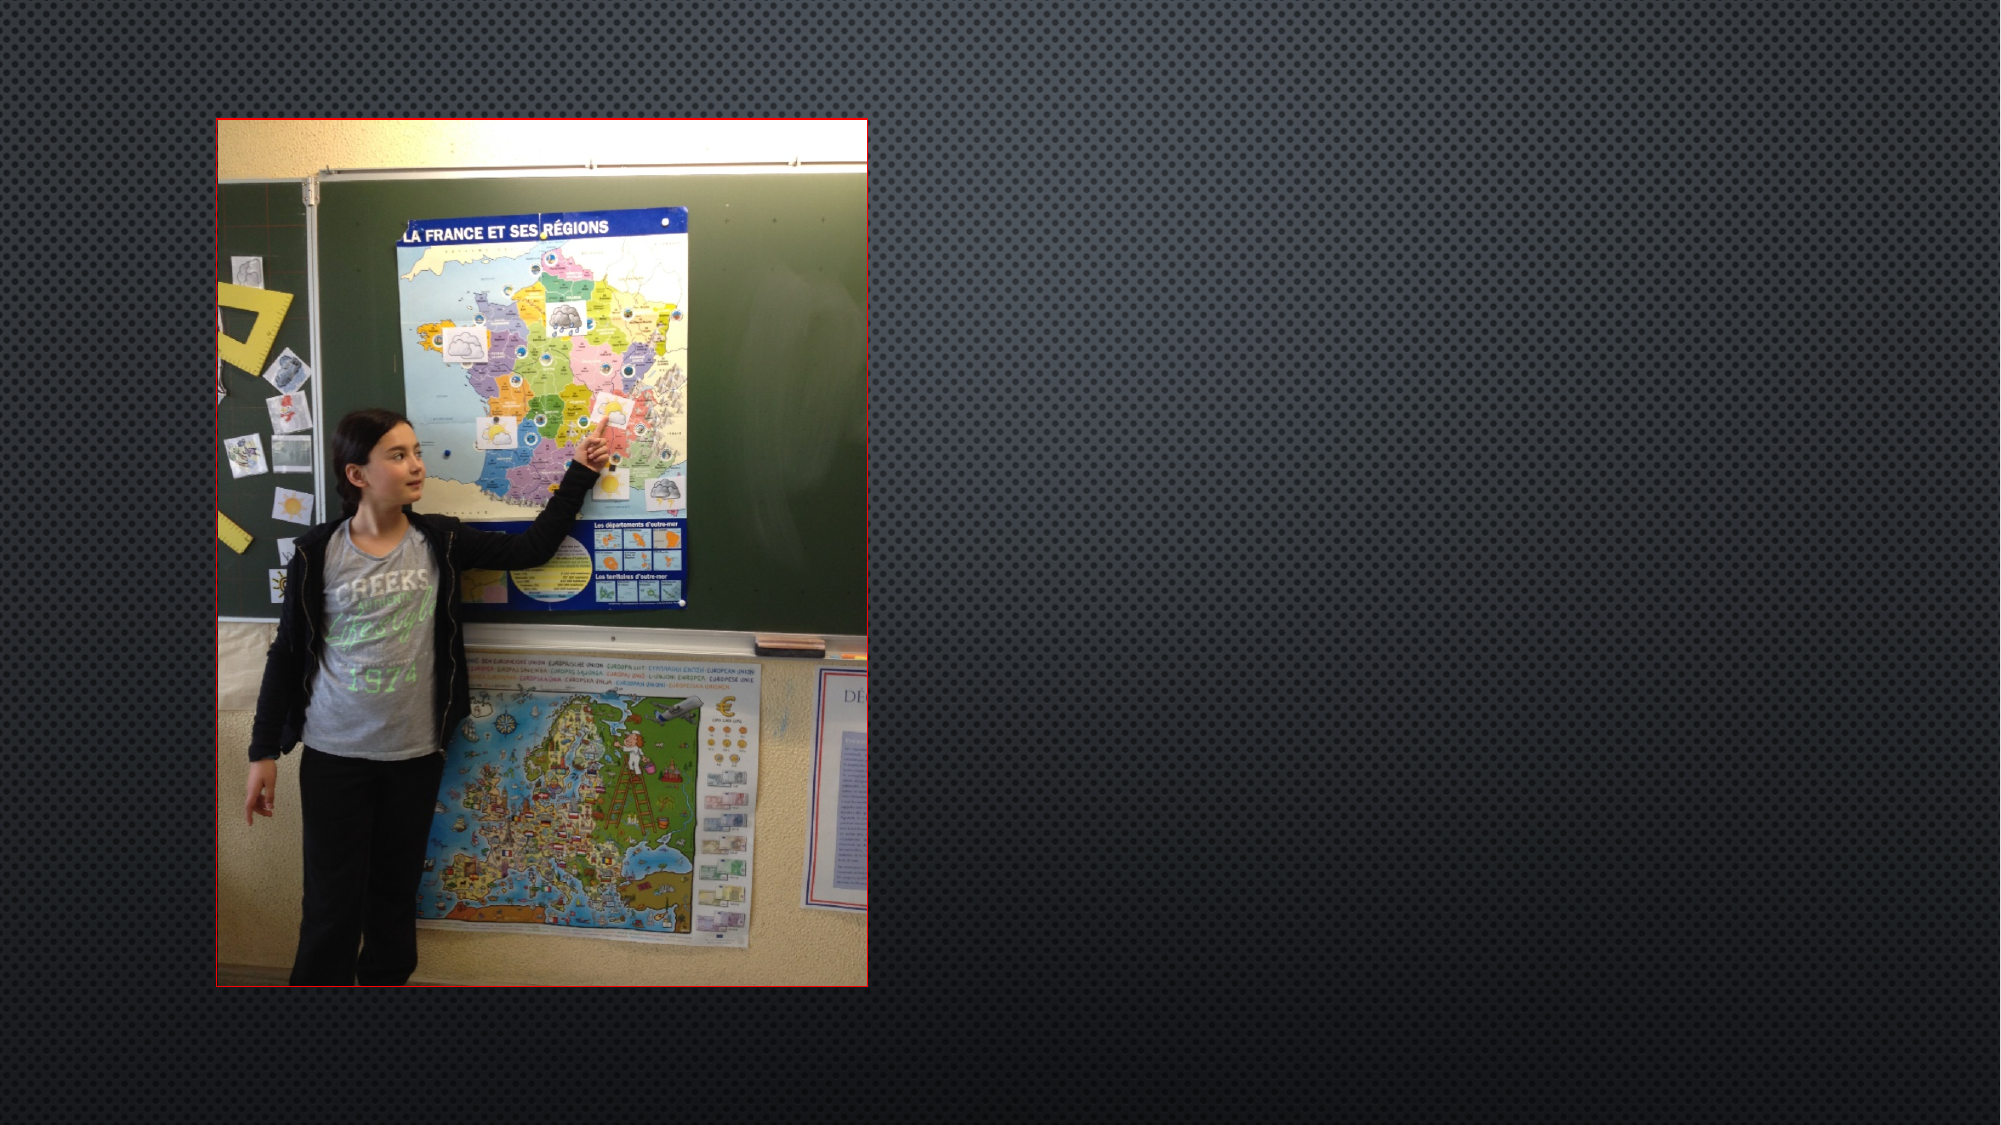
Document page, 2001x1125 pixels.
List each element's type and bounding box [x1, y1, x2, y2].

picture [0, 0, 2001, 1125]
text_box [1102, 68, 1680, 1054]
